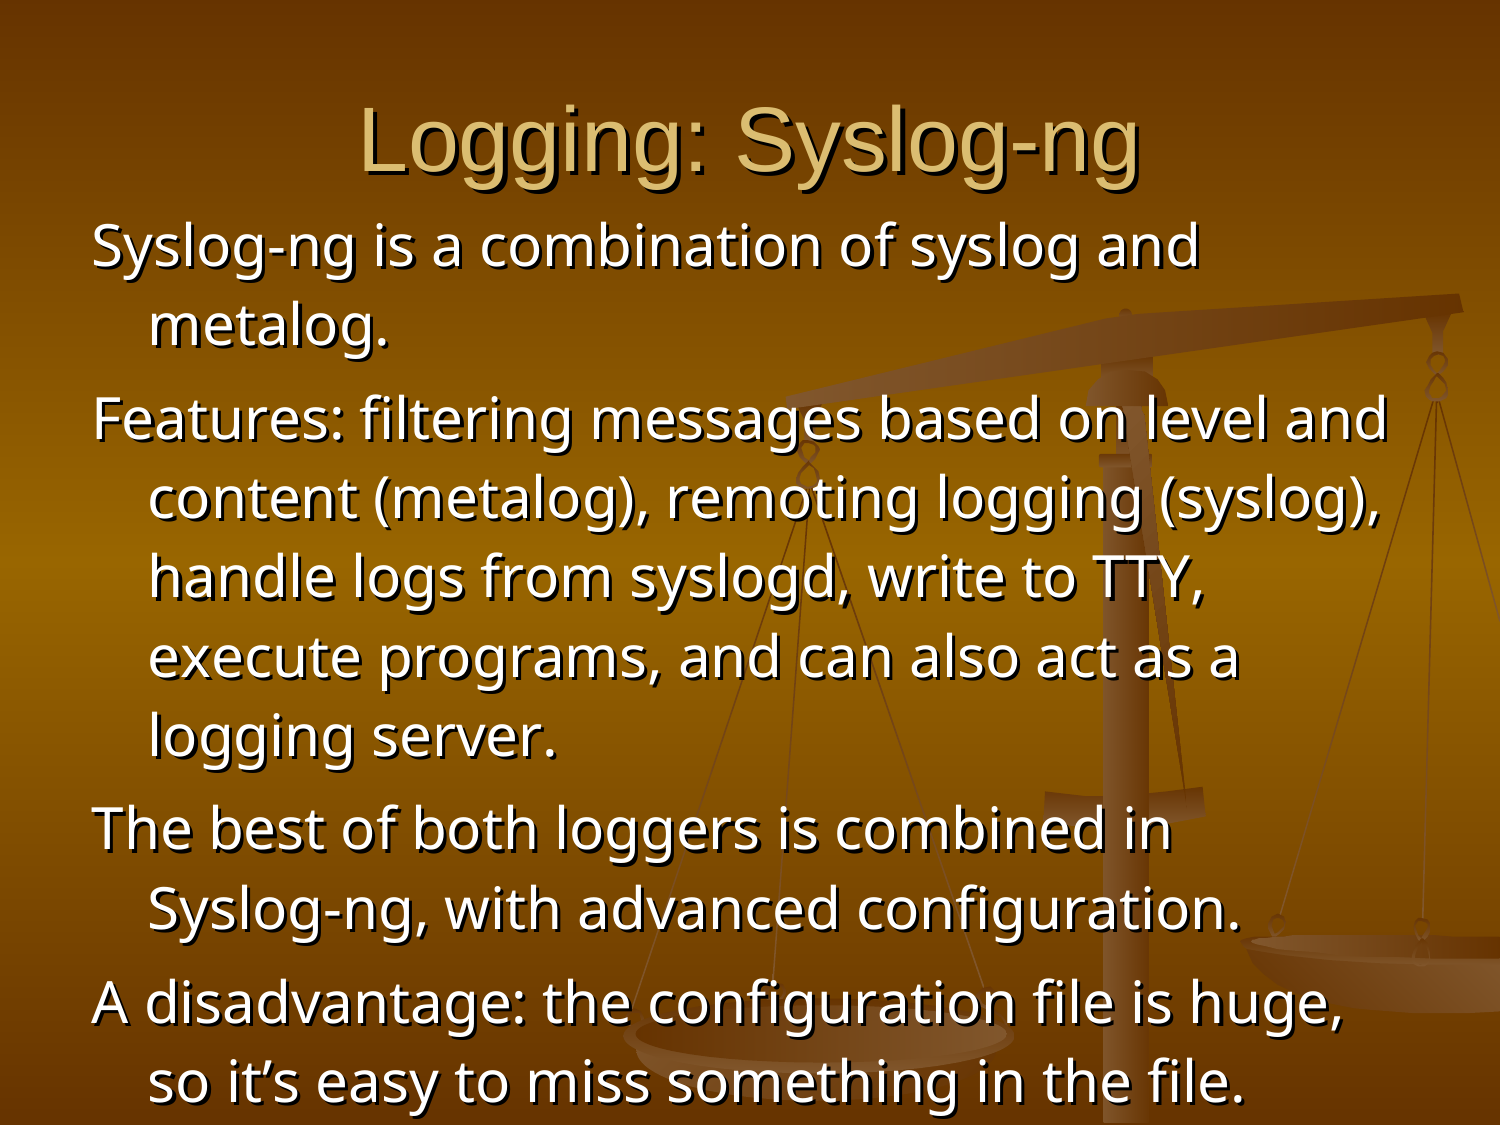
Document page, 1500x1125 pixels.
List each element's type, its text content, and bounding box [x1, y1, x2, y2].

list Syslog-ng is a combination of syslog and metalog. Features: filtering messages based on level and content (metalog), remoting logging (syslog), handle logs from syslogd, write to TTY, execute programs, and can also act as a logging server. The best of both loggers is combined in Syslog-ng, with advanced configuration. A disadvantage: the configuration file is huge, so it’s easy to miss something in the file. [76, 196, 1427, 1083]
title Logging: Syslog-ng [75, 45, 1426, 234]
